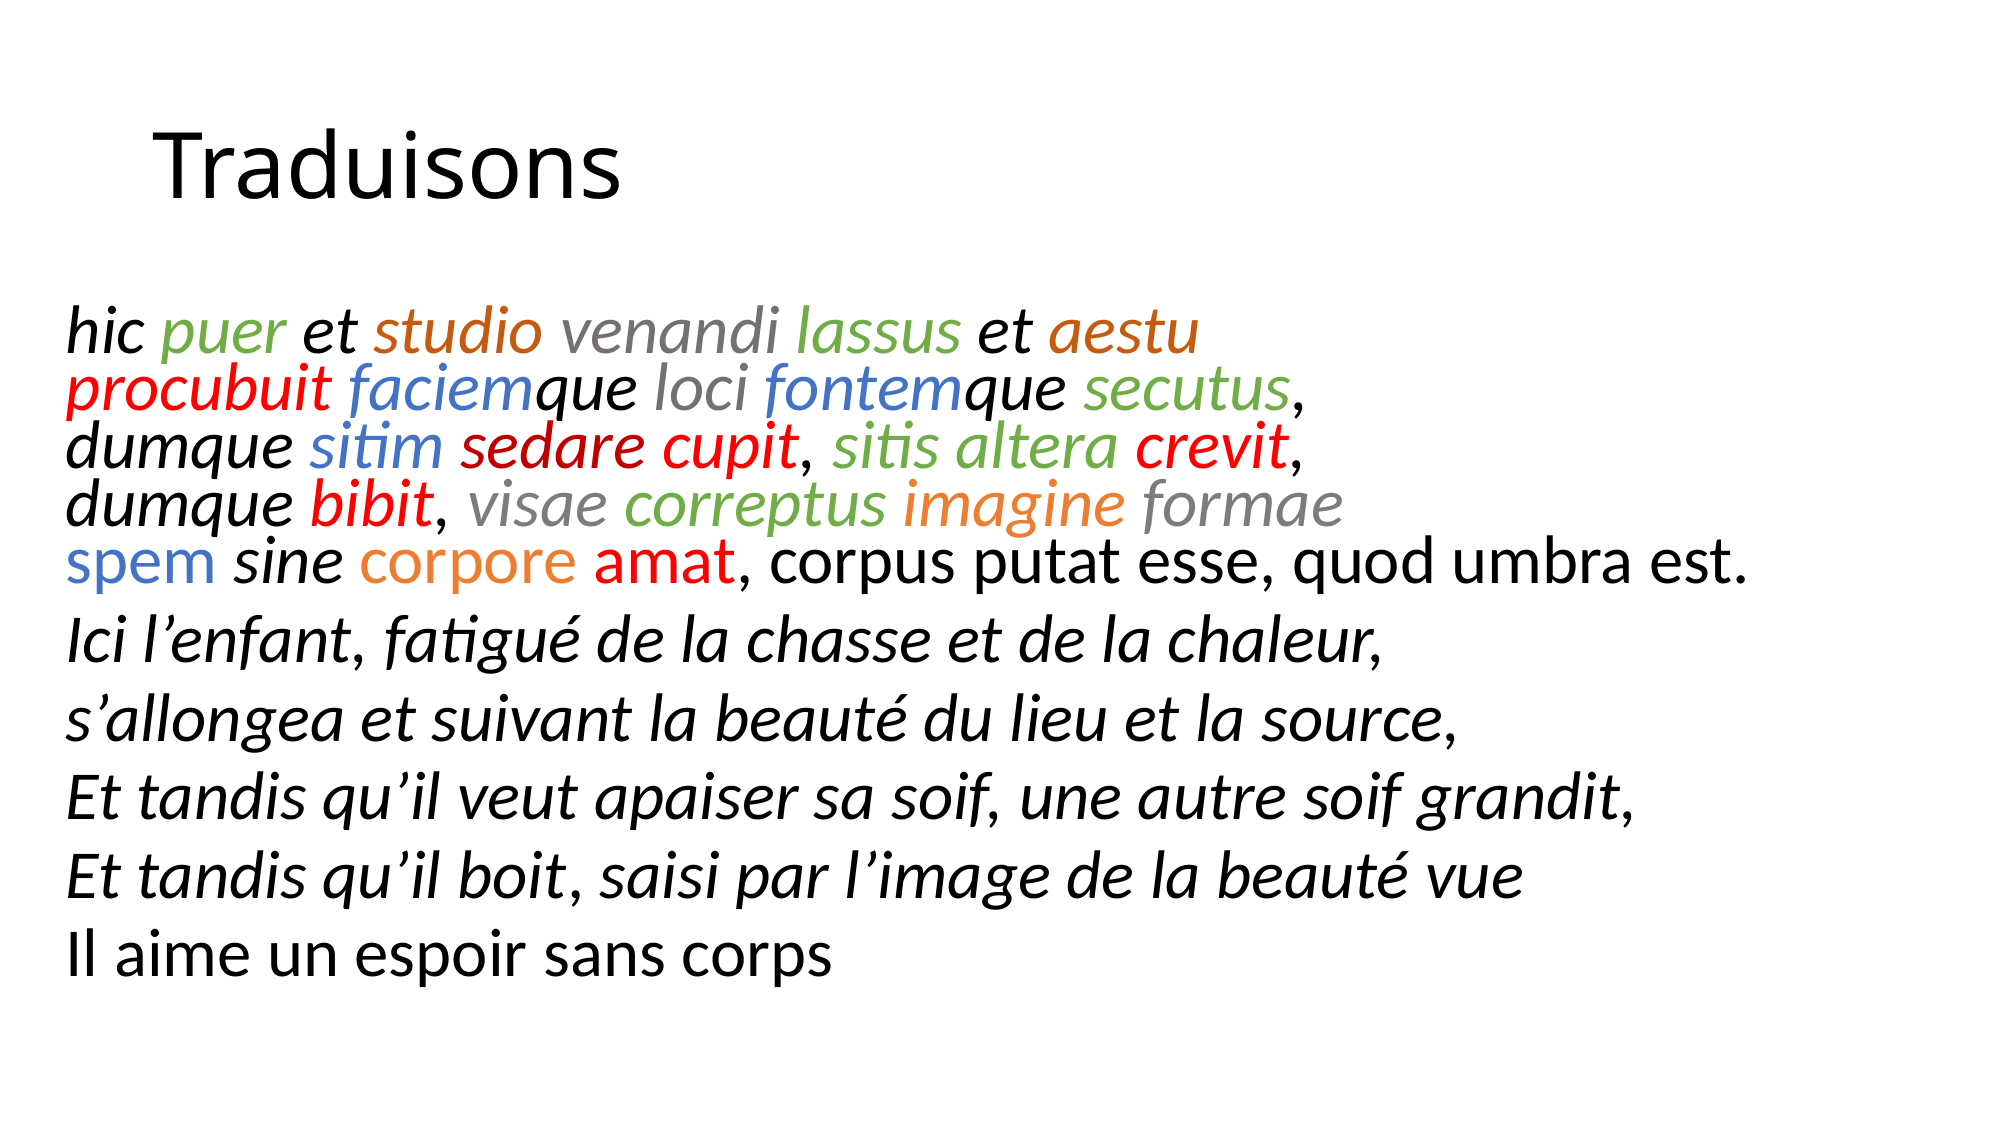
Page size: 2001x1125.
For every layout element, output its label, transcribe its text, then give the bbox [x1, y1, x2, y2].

list hic puer et studio venandi lassus et aestu procubuit faciemque loci fontemque secutus, dumque sitim sedare cupit, sitis altera crevit, dumque bibit, visae correptus imagine formae spem sine corpore amat, corpus putat esse, quod umbra est. Ici l’enfant, fatigué de la chasse et de la chaleur, s’allongea et suivant la beauté du lieu et la source, Et tandis qu’il veut apaiser sa soif, une autre soif grandit, Et tandis qu’il boit, saisi par l’image de la beauté vue Il aime un espoir sans corps [50, 299, 1956, 1014]
title Traduisons [137, 59, 1863, 278]
